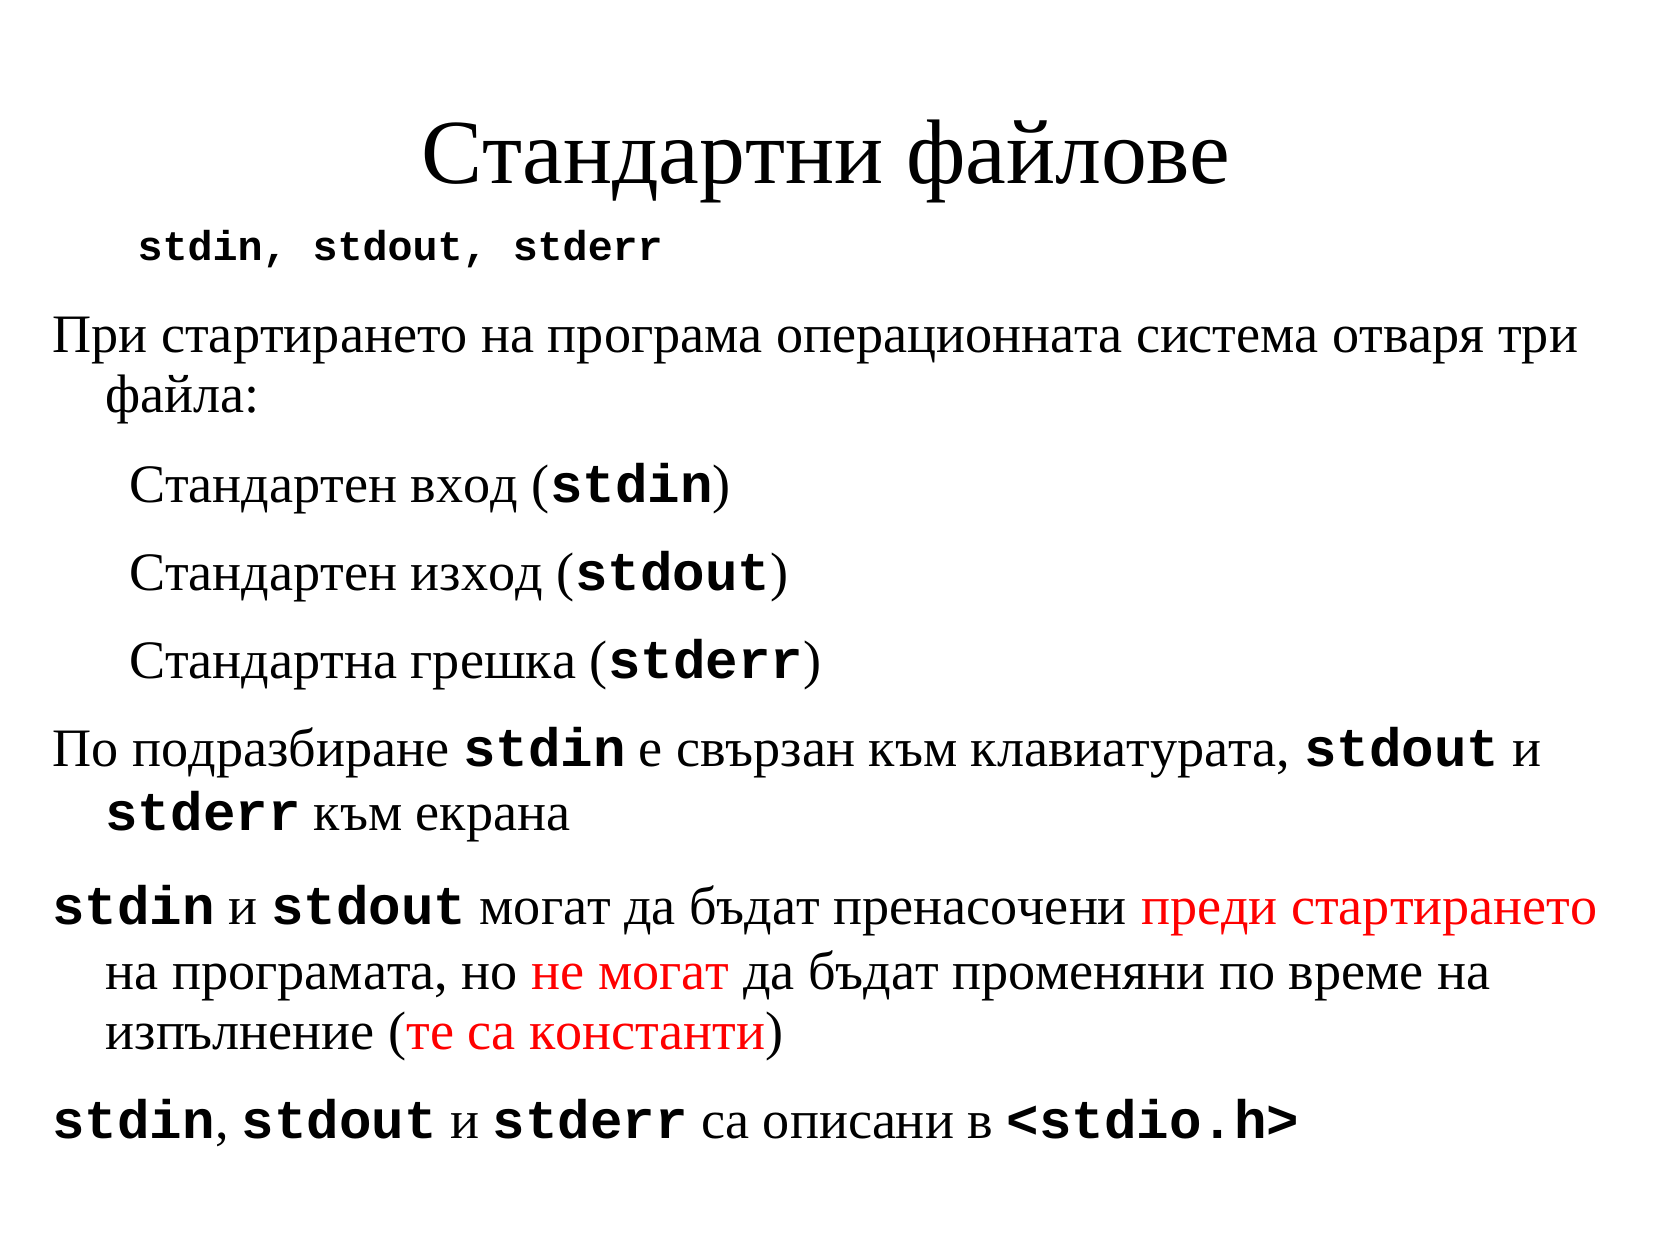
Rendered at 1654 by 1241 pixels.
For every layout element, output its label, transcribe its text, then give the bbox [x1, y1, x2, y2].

title Стандартни файлове [82, 49, 1571, 257]
text_box stdin, stdout, stderr [122, 218, 1335, 282]
list При стартирането на програма операционната система отваря три файла: Стандартен вход (stdin) Стандартен изход (stdout) Стандартна грешка (stderr) По подразбиране stdin е свързан към клавиатурата, stdout и stderr към екрана stdin и stdout могат да бъдат пренасочени преди стартирането на програмата, но не могат да бъдат променяни по време на изпълнение (те са константи) stdin, stdout и stderr са описани в <stdio.h> [34, 304, 1647, 1241]
